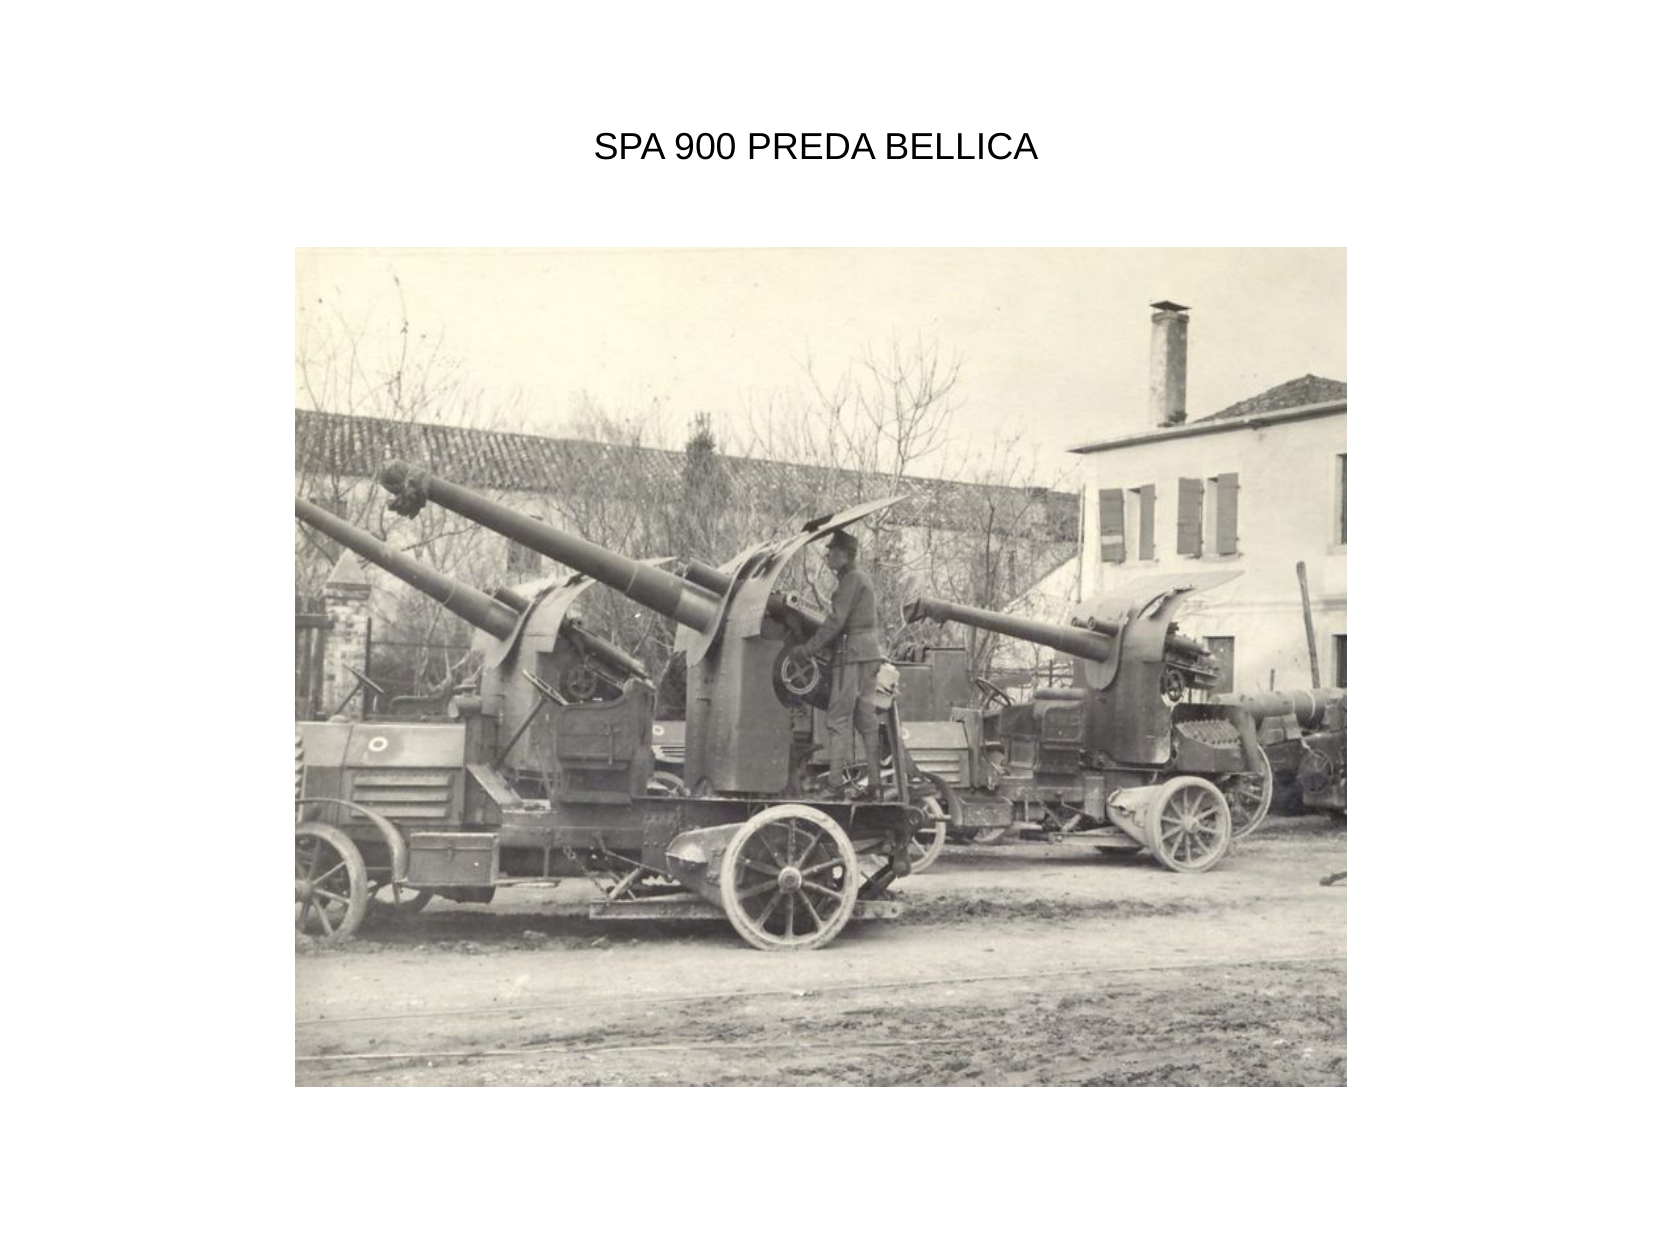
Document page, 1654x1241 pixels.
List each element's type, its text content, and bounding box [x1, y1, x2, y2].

text_box SPA 900 PREDA BELLICA [578, 118, 1054, 175]
picture [295, 247, 1347, 1087]
